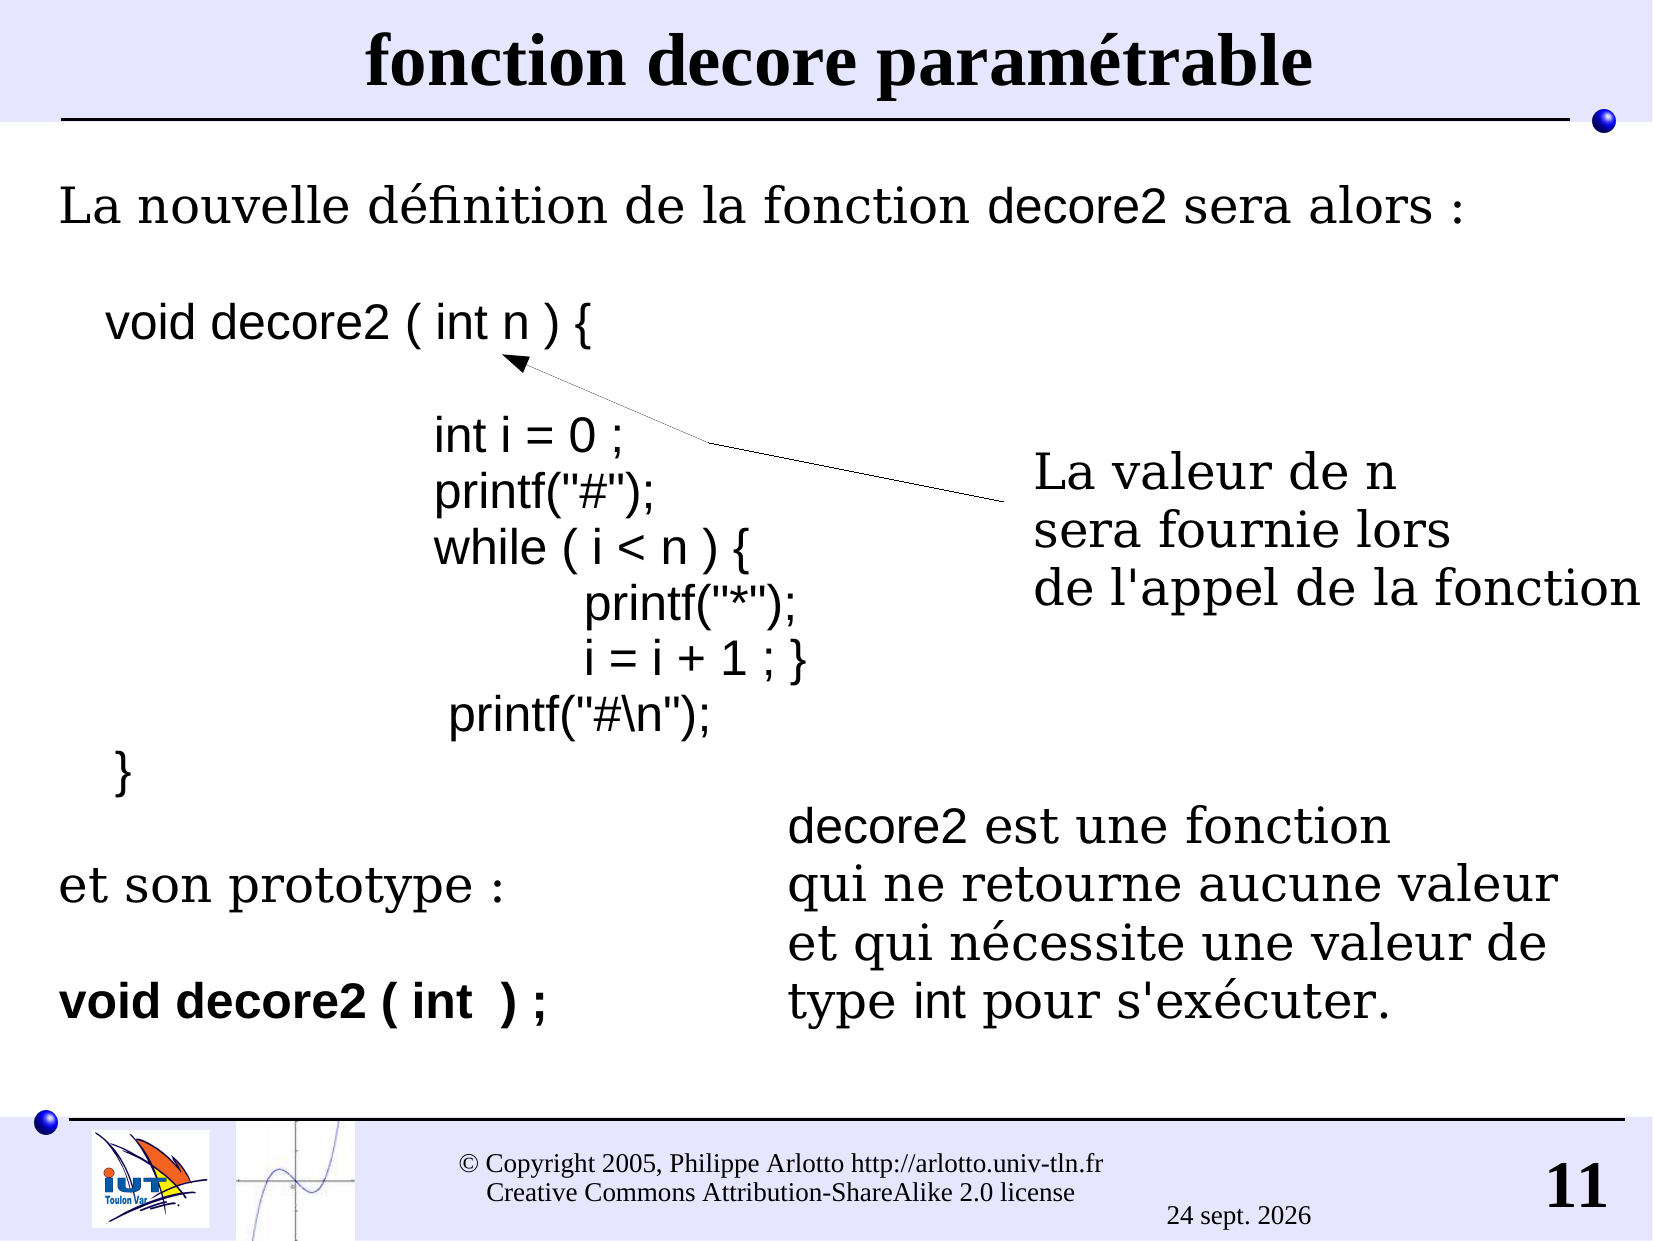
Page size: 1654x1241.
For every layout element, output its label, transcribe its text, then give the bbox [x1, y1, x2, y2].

picture [236, 1121, 355, 1241]
text_box decore2 est une fonction qui ne retourne aucune valeur et qui nécessite une valeur de type int pour s'exécuter. [787, 797, 1565, 1089]
text_box La valeur de n sera fournie lors de l'appel de la fonction [1033, 442, 1643, 618]
text_box La nouvelle définition de la fonction decore2 sera alors : void decore2 ( int n ) { int i = 0 ; printf("#"); while ( i < n ) { printf("*"); i = i + 1 ; } printf("#\n"); } et son prototype : void decore2 ( int ) ; [59, 177, 1469, 1088]
title fonction decore paramétrable [95, 11, 1585, 110]
